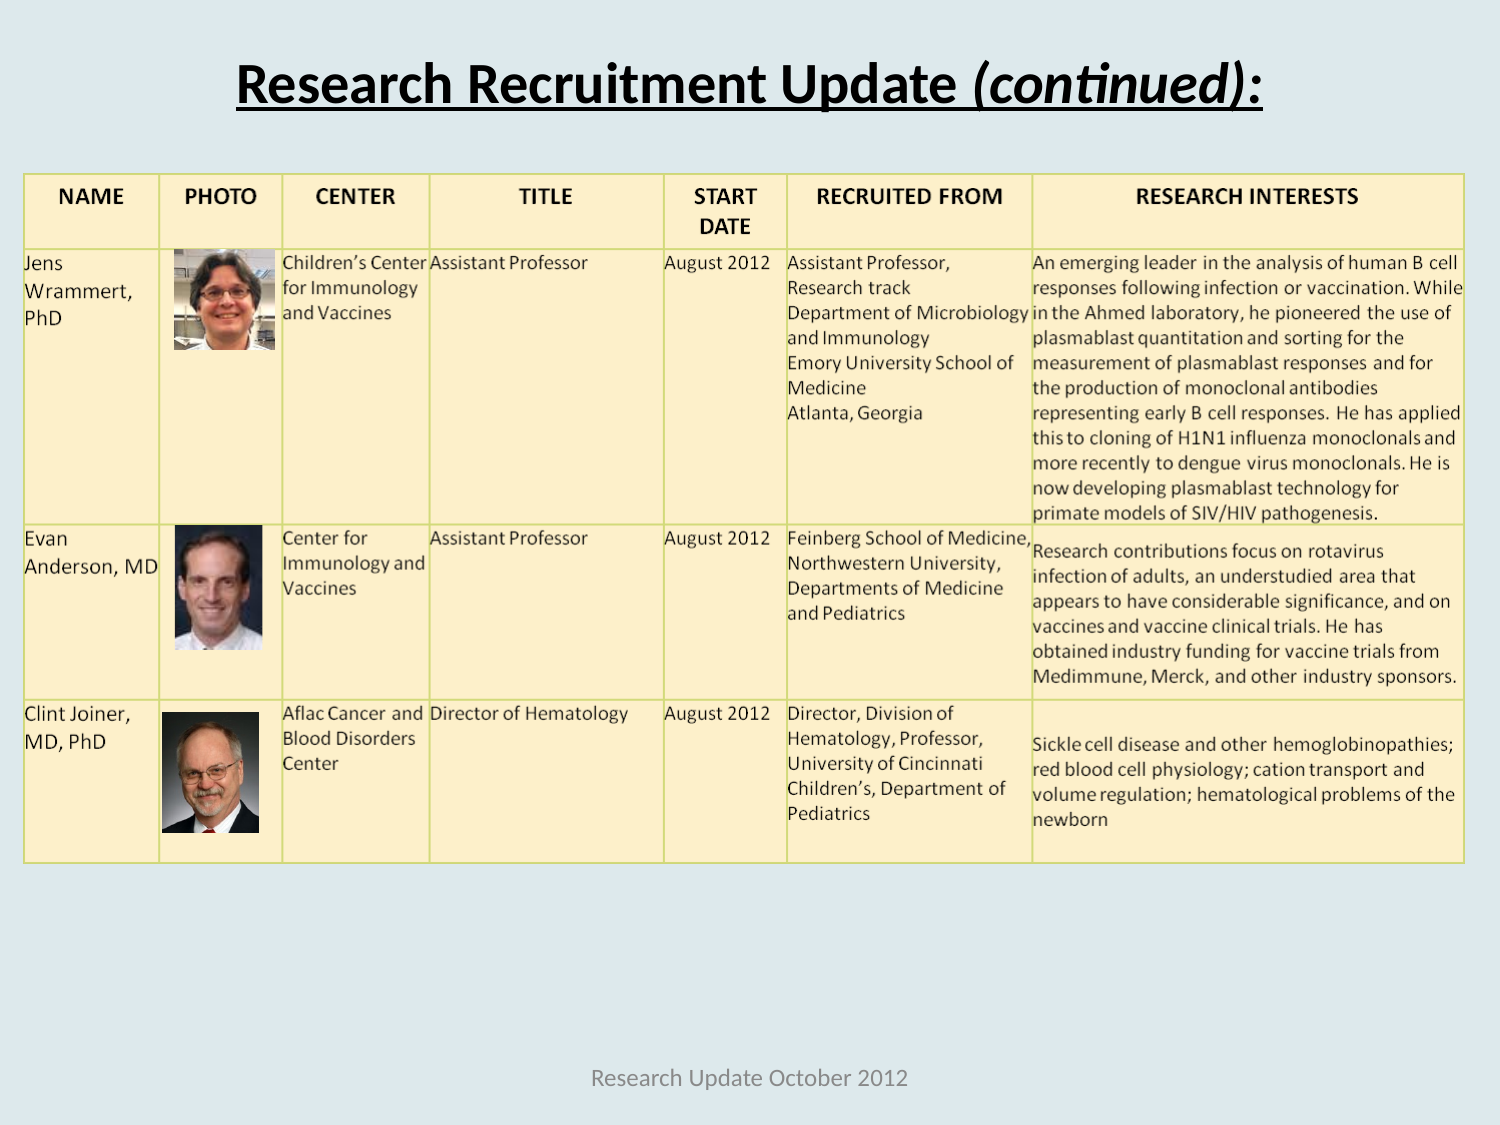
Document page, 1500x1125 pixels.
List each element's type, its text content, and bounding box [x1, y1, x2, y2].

picture [12, 162, 1476, 876]
text_box Research Recruitment Update (continued): [50, 37, 1463, 126]
text_box Research Update October 2012 [512, 1050, 988, 1103]
